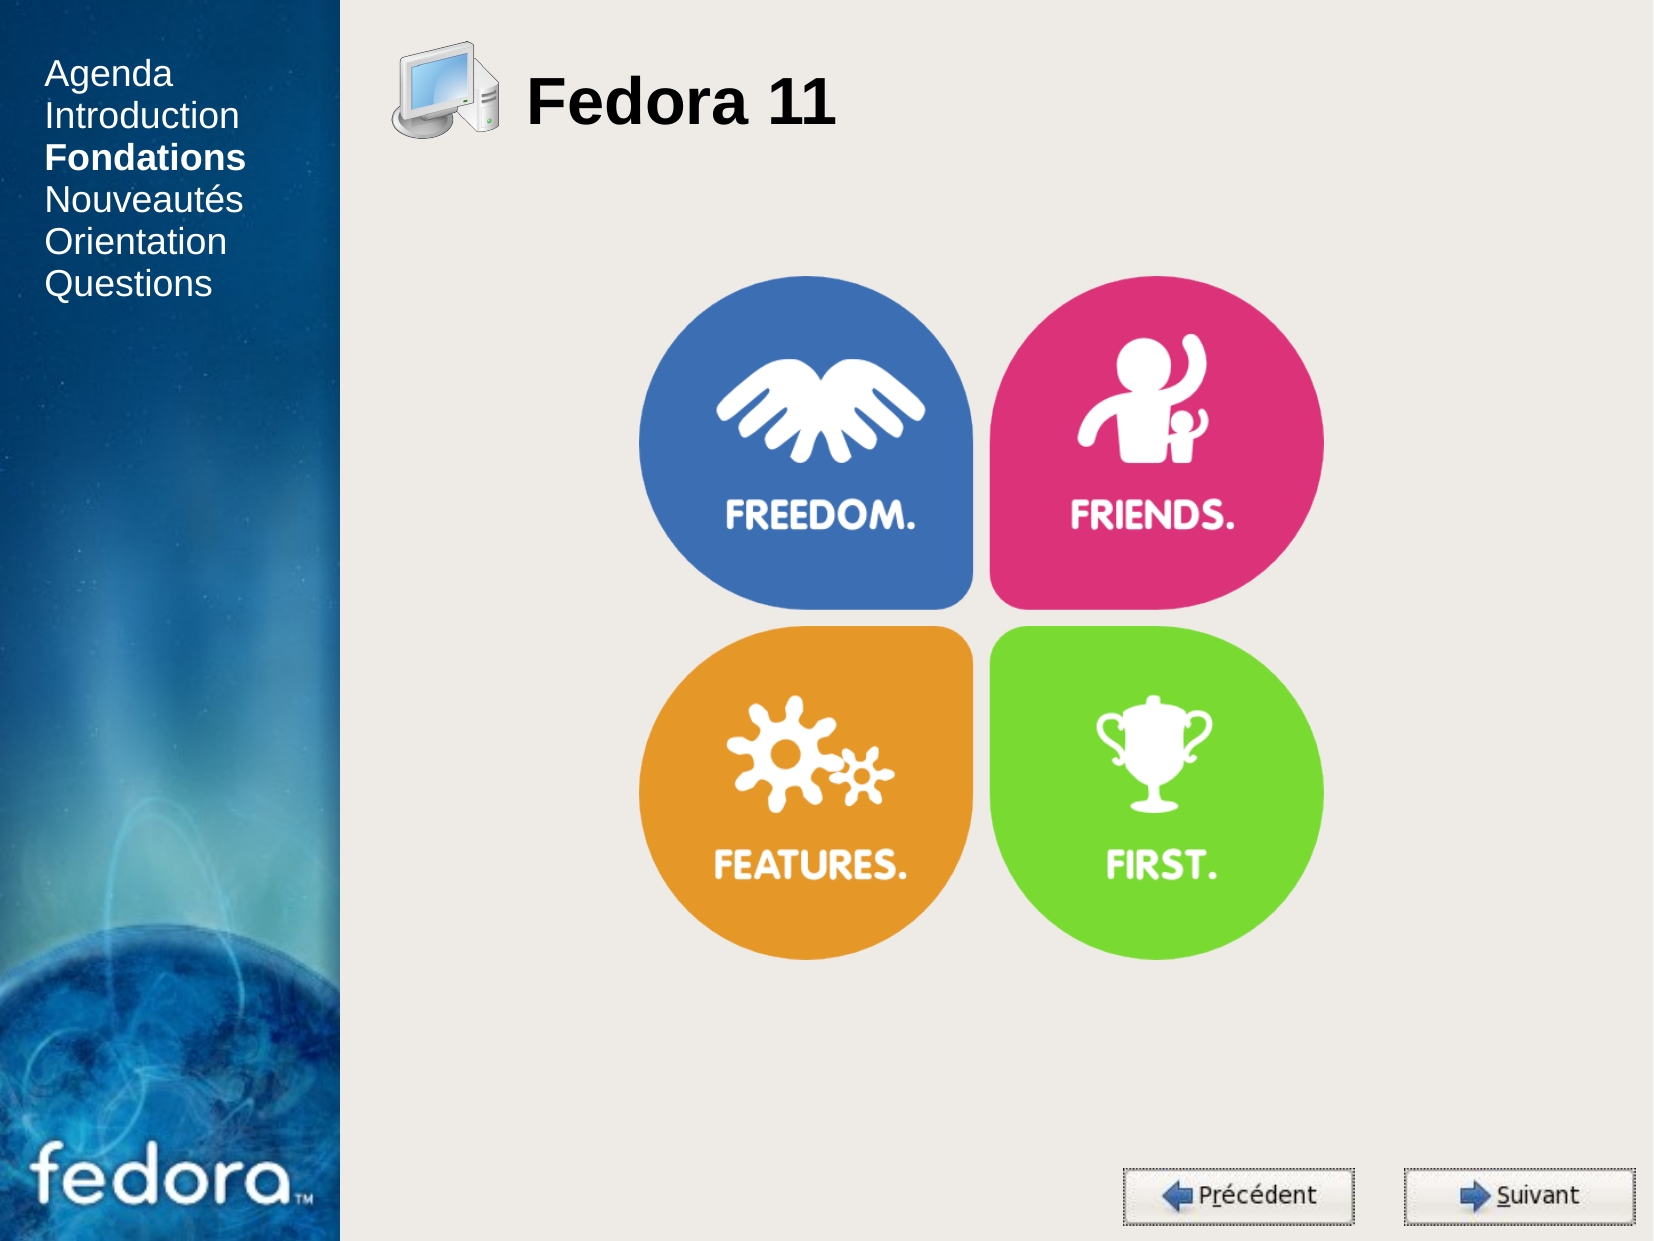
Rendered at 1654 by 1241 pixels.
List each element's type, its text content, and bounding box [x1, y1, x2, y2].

text_box Fedora 11 [511, 56, 1316, 147]
picture [0, 0, 1654, 1241]
text_box Agenda Introduction Fondations Nouveautés Orientation Questions [29, 45, 327, 313]
